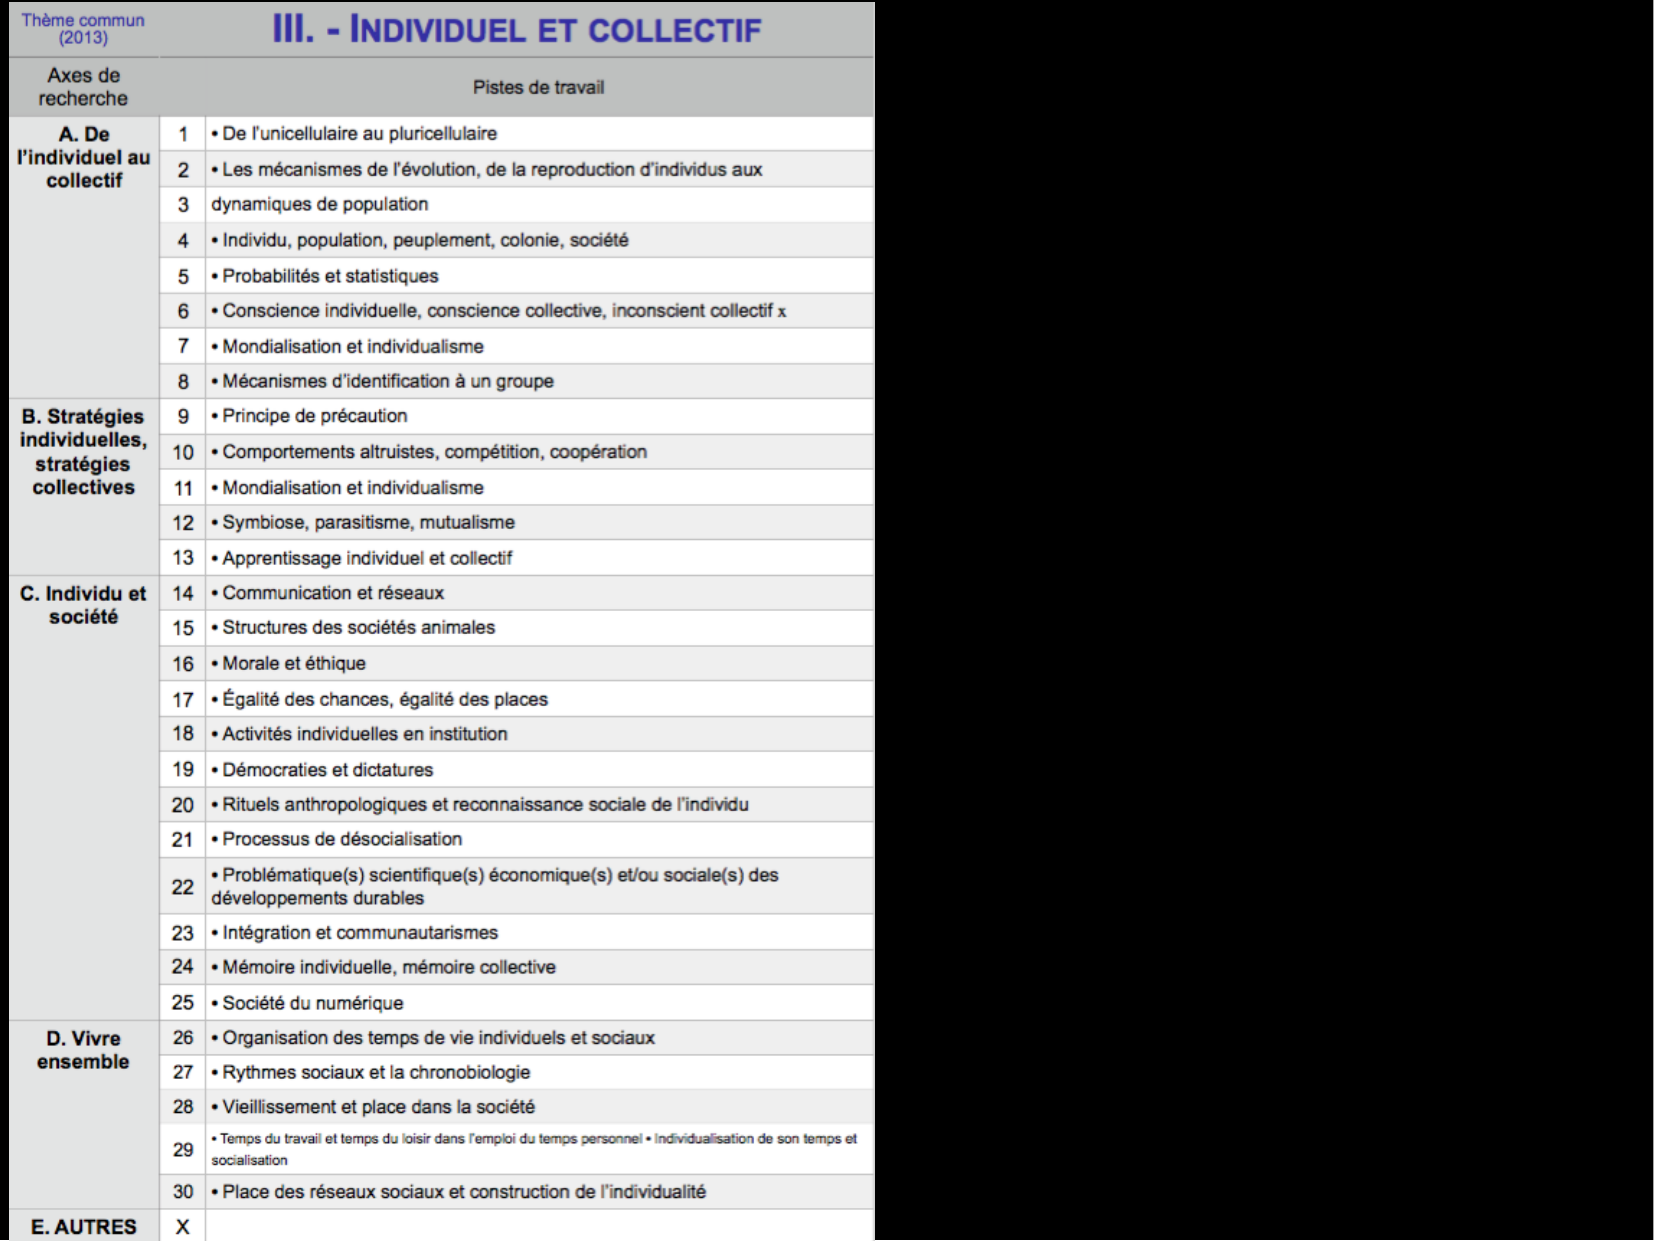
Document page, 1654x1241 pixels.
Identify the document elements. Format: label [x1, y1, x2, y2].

picture [9, 2, 875, 1241]
